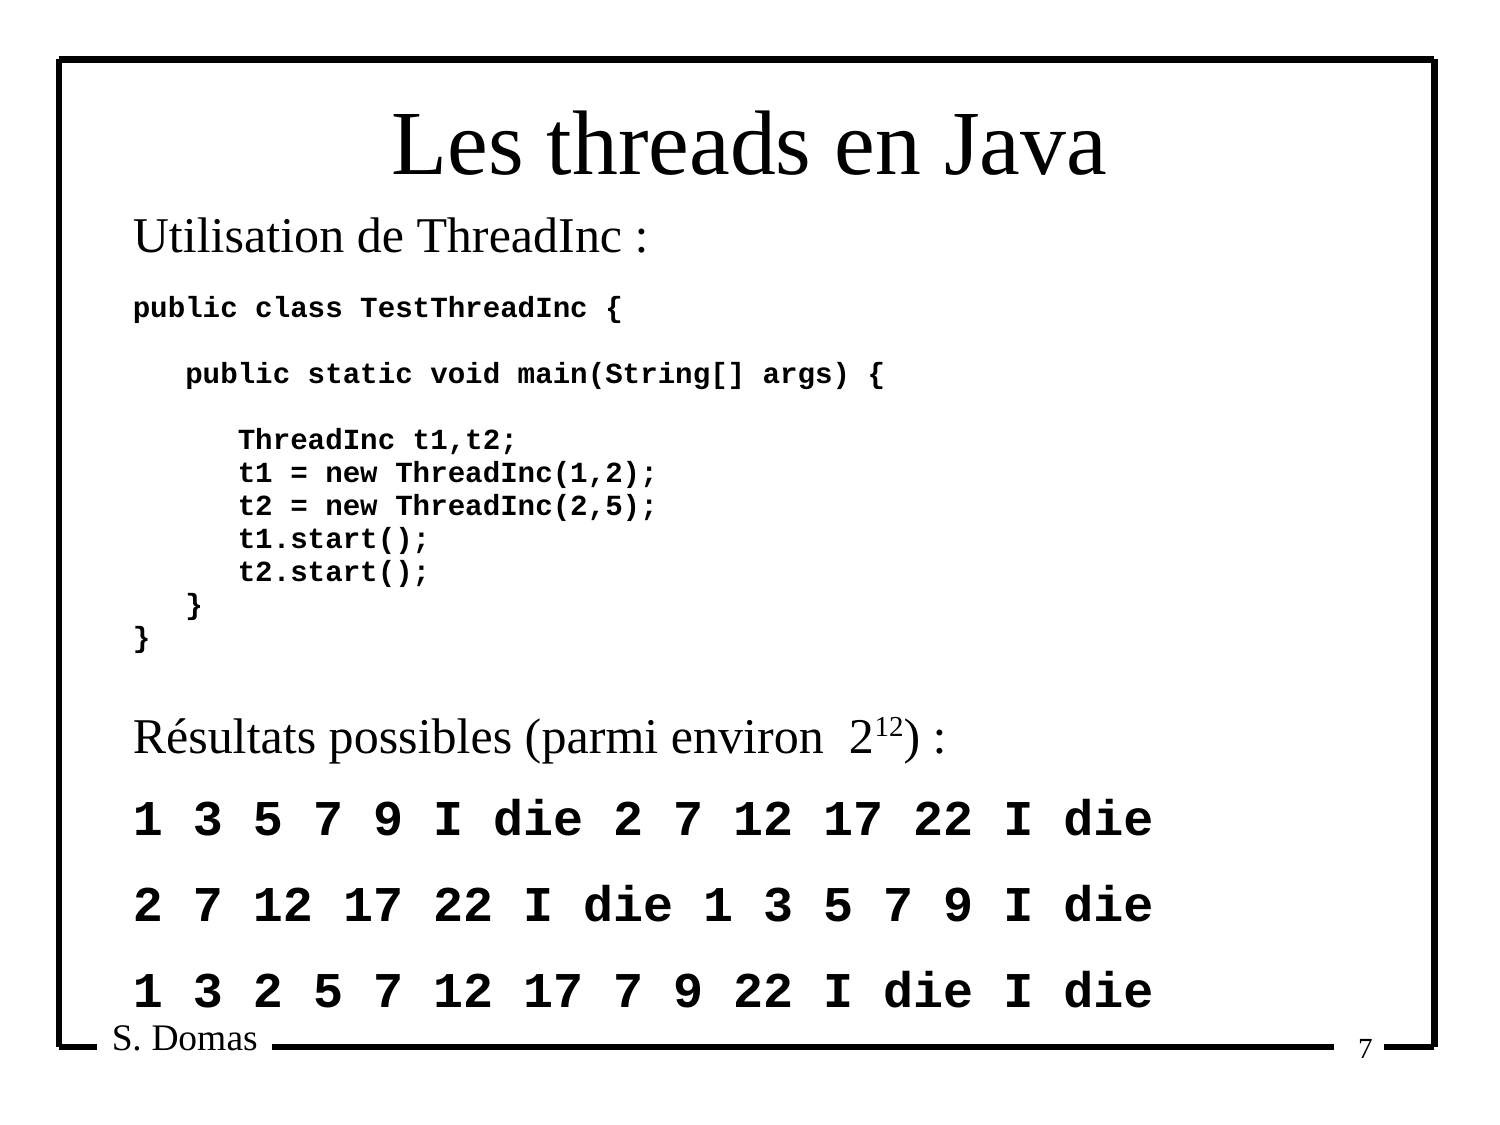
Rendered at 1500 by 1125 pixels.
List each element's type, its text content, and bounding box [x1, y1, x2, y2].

text_box Utilisation de ThreadInc : public class TestThreadInc { public static void main(String[] args) { ThreadInc t1,t2; t1 = new ThreadInc(1,2); t2 = new ThreadInc(2,5); t1.start(); t2.start(); } } Résultats possibles (parmi environ 212) : 1 3 5 7 9 I die 2 7 12 17 22 I die 2 7 12 17 22 I die 1 3 5 7 9 I die 1 3 2 5 7 12 17 7 9 22 I die I die [118, 238, 1388, 1063]
text_box S. Domas [97, 1009, 273, 1067]
title Les threads en Java [112, 49, 1388, 238]
